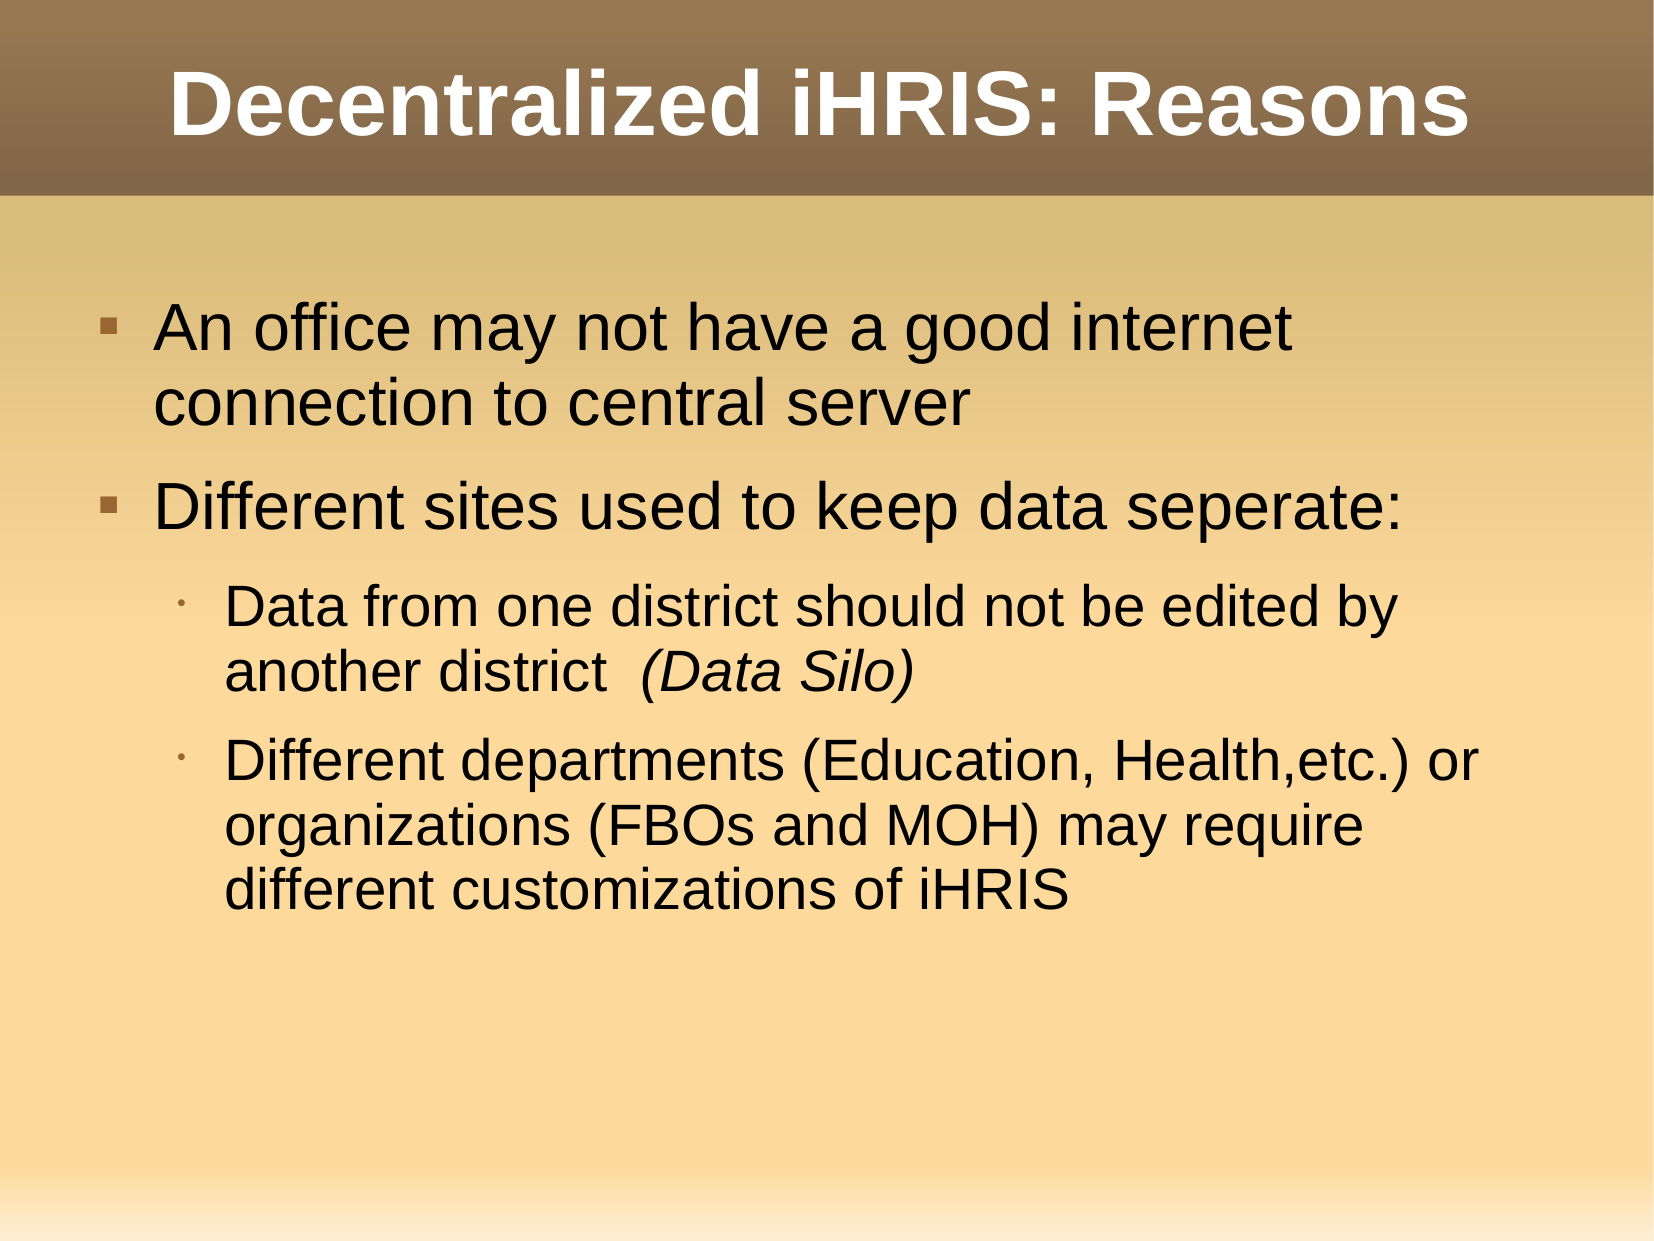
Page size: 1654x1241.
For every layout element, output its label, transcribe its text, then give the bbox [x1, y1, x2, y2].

list An office may not have a good internet connection to central server Different sites used to keep data seperate: Data from one district should not be edited by another district (Data Silo) Different departments (Education, Health,etc.) or organizations (FBOs and MOH) may require different customizations of iHRIS [82, 290, 1571, 1094]
picture [0, 0, 1654, 1241]
title Decentralized iHRIS: Reasons [76, 7, 1565, 200]
